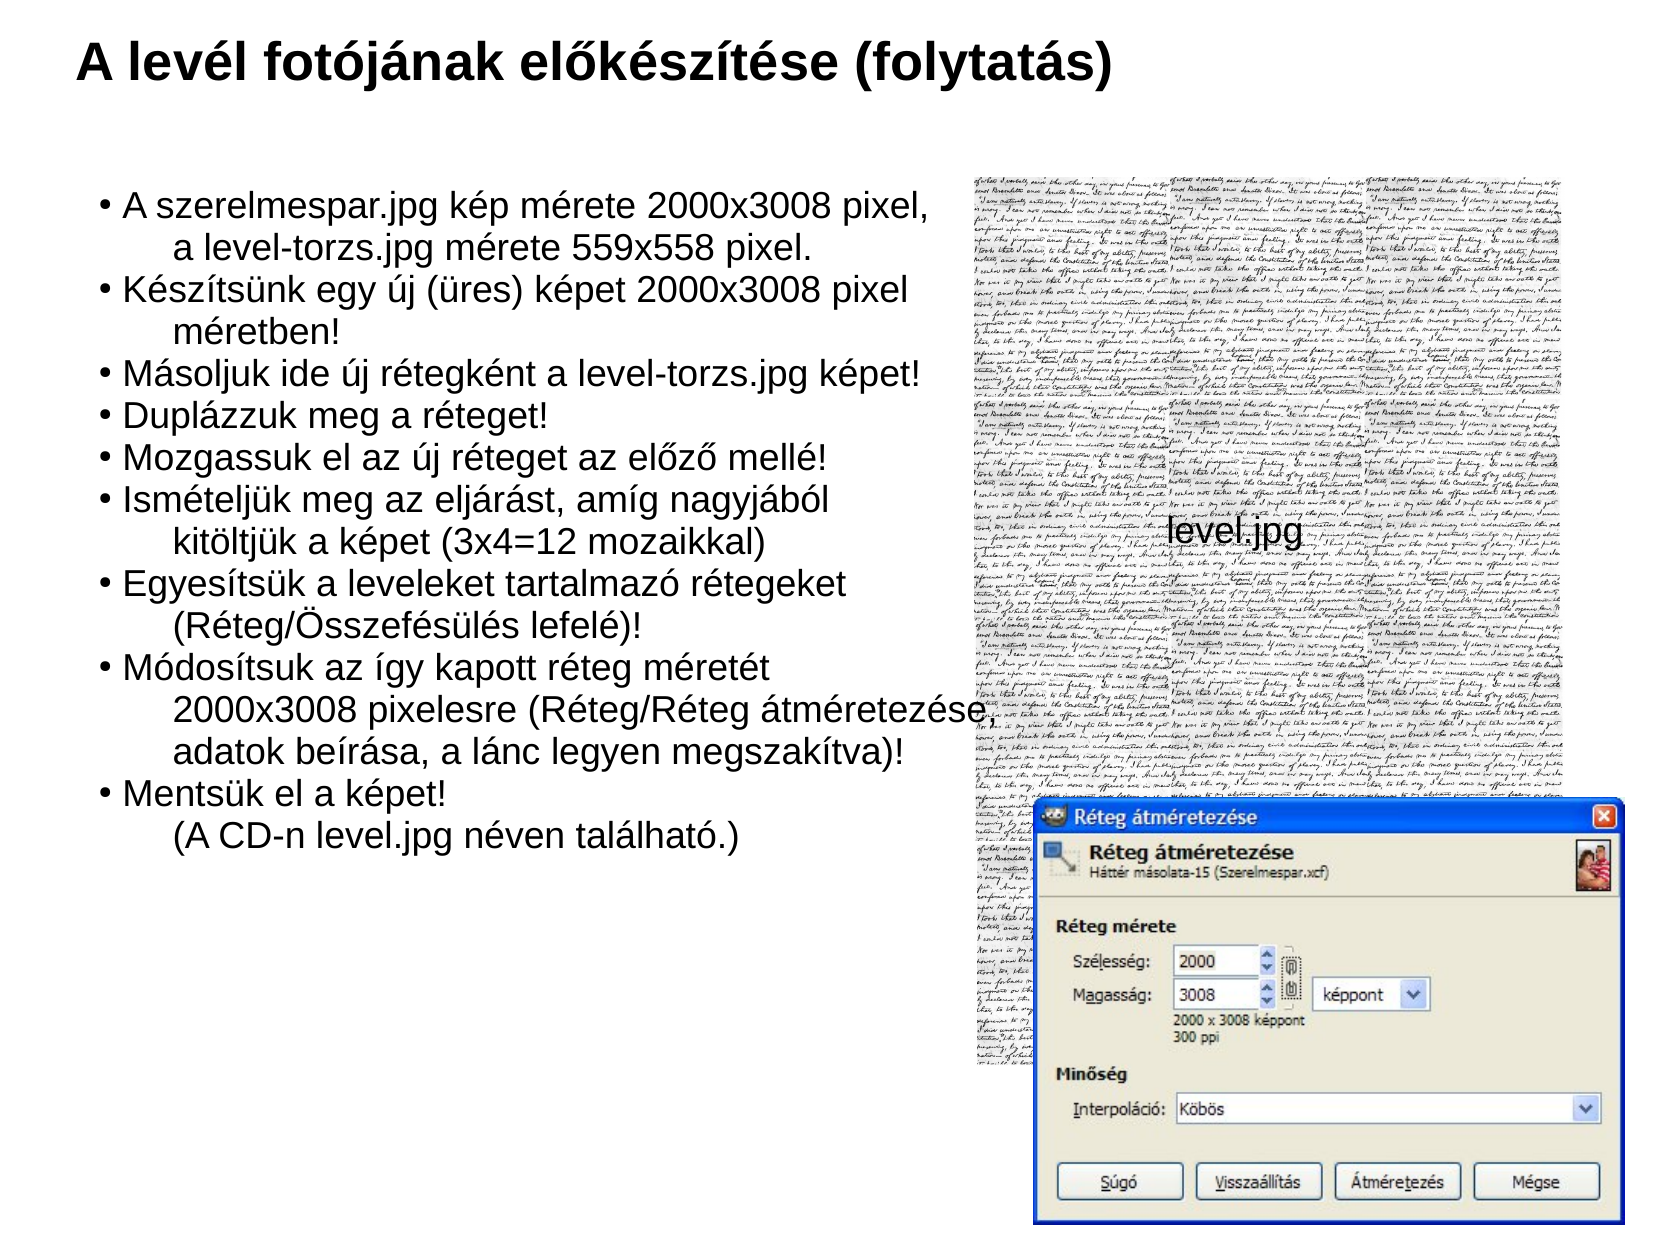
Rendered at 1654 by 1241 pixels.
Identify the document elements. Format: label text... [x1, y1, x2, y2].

picture [974, 177, 1625, 1225]
text_box level.jpg [1151, 501, 1319, 559]
text_box A szerelmespar.jpg kép mérete 2000x3008 pixel, a level-torzs.jpg mérete 559x558 pixel. Készítsünk egy új (üres) képet 2000x3008 pixel méretben! Másoljuk ide új rétegként a level-torzs.jpg képet! Duplázzuk meg a réteget! Mozgassuk el az új réteget az előző mellé! Ismételjük meg az eljárást, amíg nagyjából kitöltjük a képet (3x4=12 mozaikkal) Egyesítsük a leveleket tartalmazó rétegeket (Réteg/Összefésülés lefelé)! Módosítsuk az így kapott réteg méretét 2000x3008 pixelesre (Réteg/Réteg átméretezése, adatok beírása, a lánc legyen megszakítva)! Mentsük el a képet! (A CD-n level.jpg néven található.) [83, 177, 1013, 907]
text_box A levél fotójának előkészítése (folytatás) [60, 24, 1278, 102]
